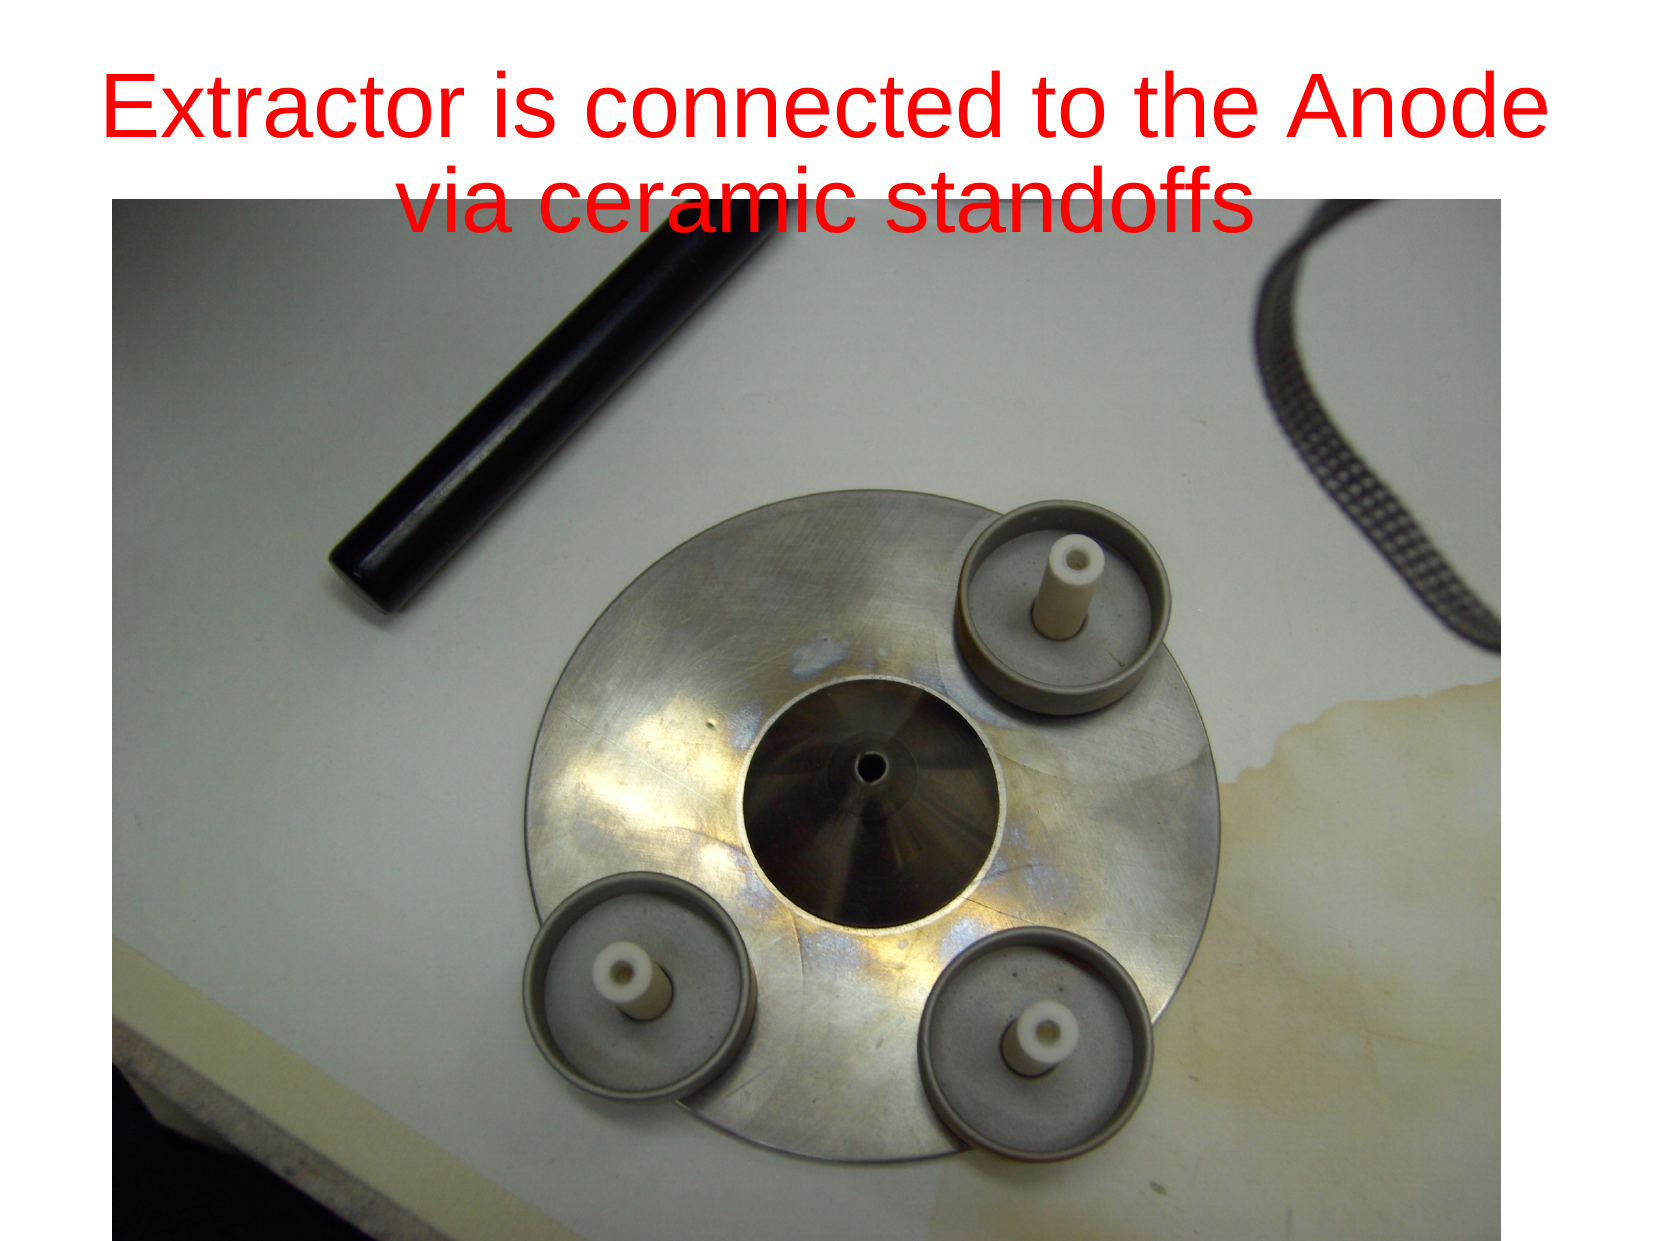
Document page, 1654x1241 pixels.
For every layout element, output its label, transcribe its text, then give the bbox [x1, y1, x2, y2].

picture [112, 256, 1501, 1241]
title Extractor is connected to the Anode via ceramic standoffs [82, 50, 1571, 256]
